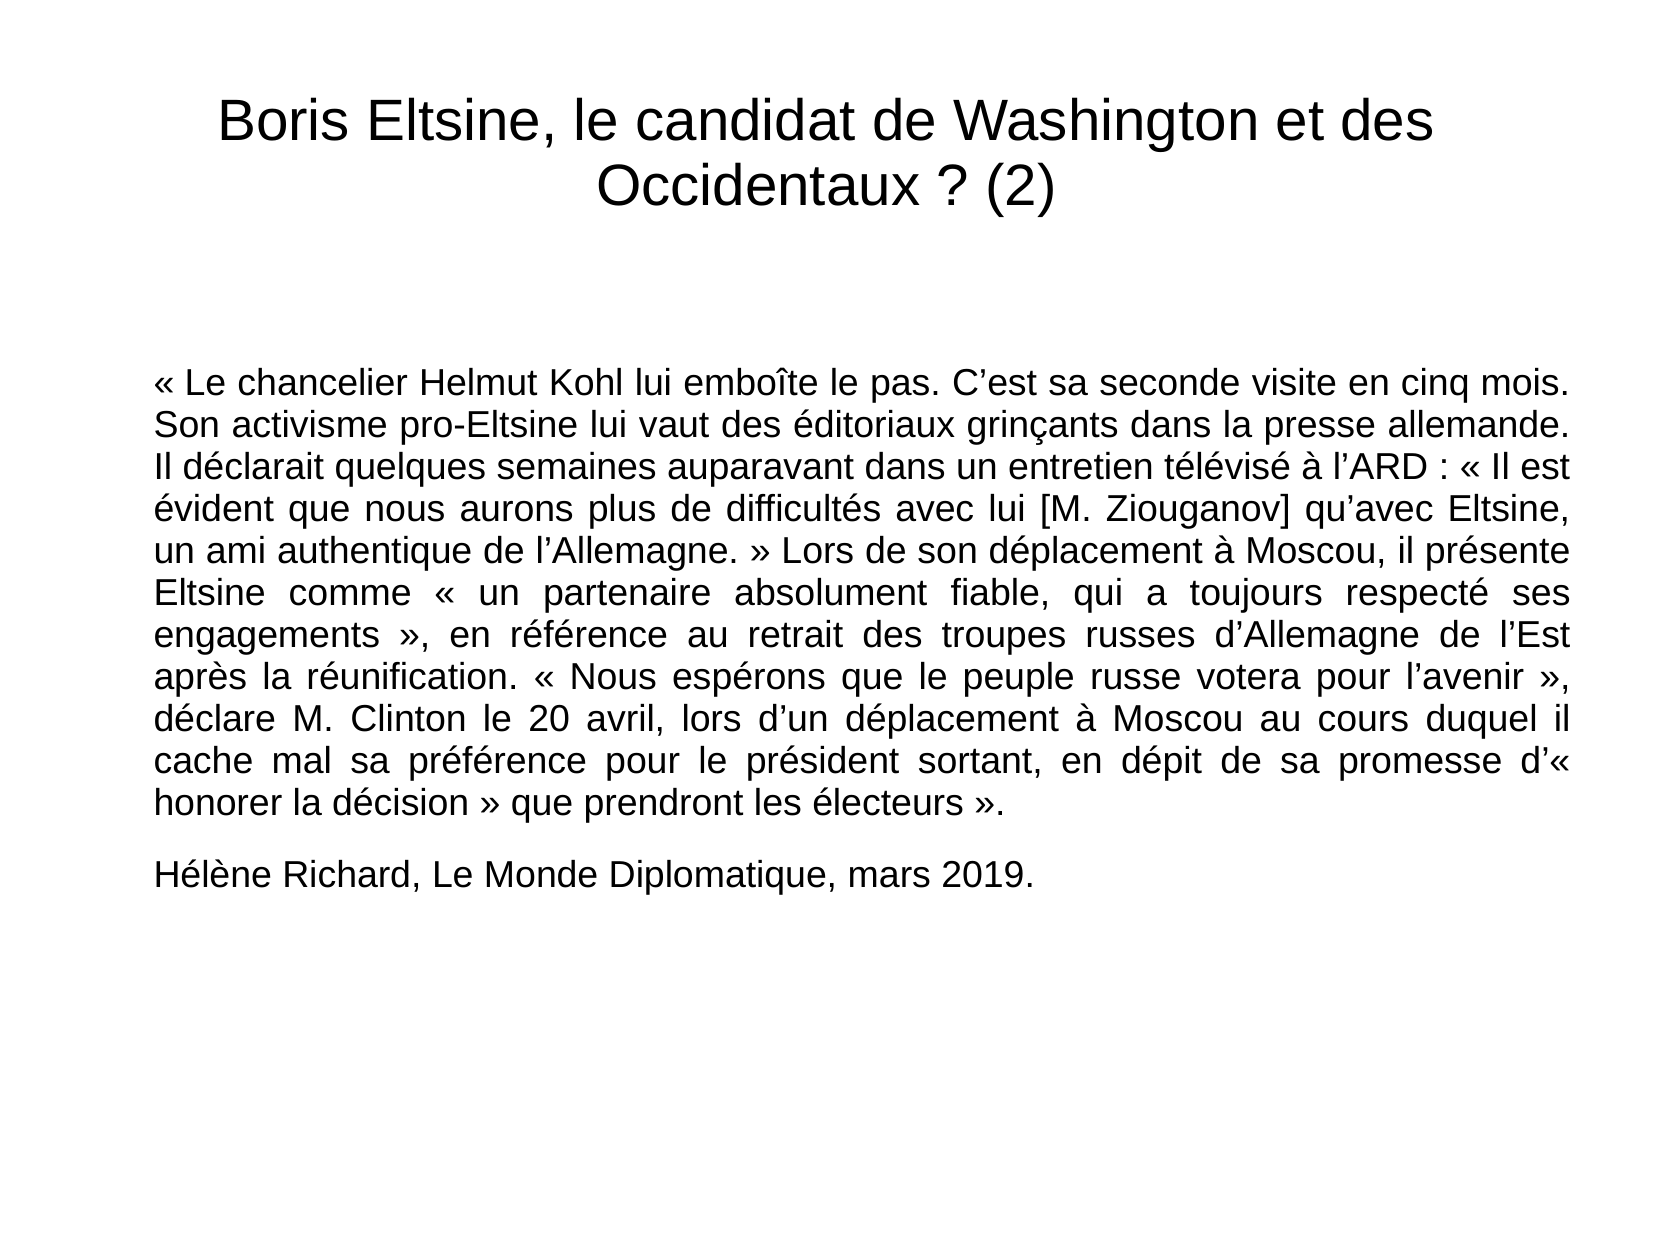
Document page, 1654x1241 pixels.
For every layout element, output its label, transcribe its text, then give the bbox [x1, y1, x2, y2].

list « Le chancelier Helmut Kohl lui emboîte le pas. C’est sa seconde visite en cinq mois. Son activisme pro-Eltsine lui vaut des éditoriaux grinçants dans la presse allemande. Il déclarait quelques semaines auparavant dans un entretien télévisé à l’ARD : « Il est évident que nous aurons plus de difficultés avec lui [M. Ziouganov] qu’avec Eltsine, un ami authentique de l’Allemagne. » Lors de son déplacement à Moscou, il présente Eltsine comme « un partenaire absolument fiable, qui a toujours respecté ses engagements », en référence au retrait des troupes russes d’Allemagne de l’Est après la réunification. « Nous espérons que le peuple russe votera pour l’avenir », déclare M. Clinton le 20 avril, lors d’un déplacement à Moscou au cours duquel il cache mal sa préférence pour le président sortant, en dépit de sa promesse d’« honorer la décision » que prendront les électeurs ». Hélène Richard, Le Monde Diplomatique, mars 2019. [82, 290, 1571, 1109]
title Boris Eltsine, le candidat de Washington et des Occidentaux ? (2) [82, 49, 1571, 257]
